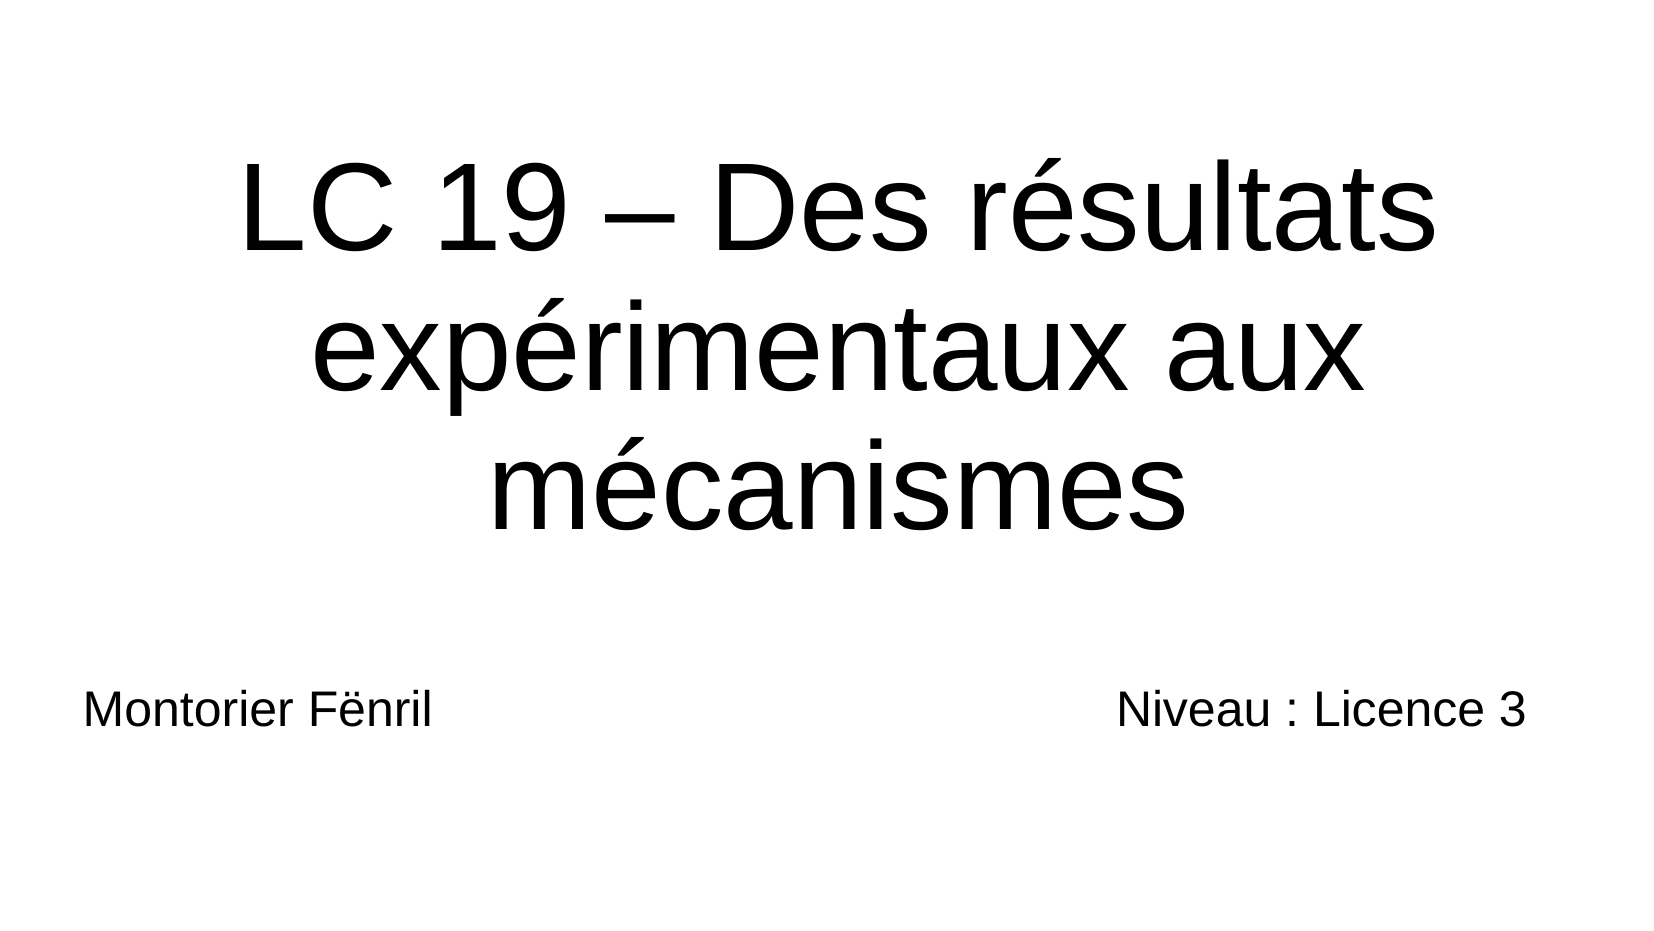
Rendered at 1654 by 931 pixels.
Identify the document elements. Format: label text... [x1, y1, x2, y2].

subtitle Montorier Fënril Niveau : Licence 3 [82, 661, 1571, 758]
title LC 19 – Des résultats expérimentaux aux mécanismes [94, 136, 1583, 557]
